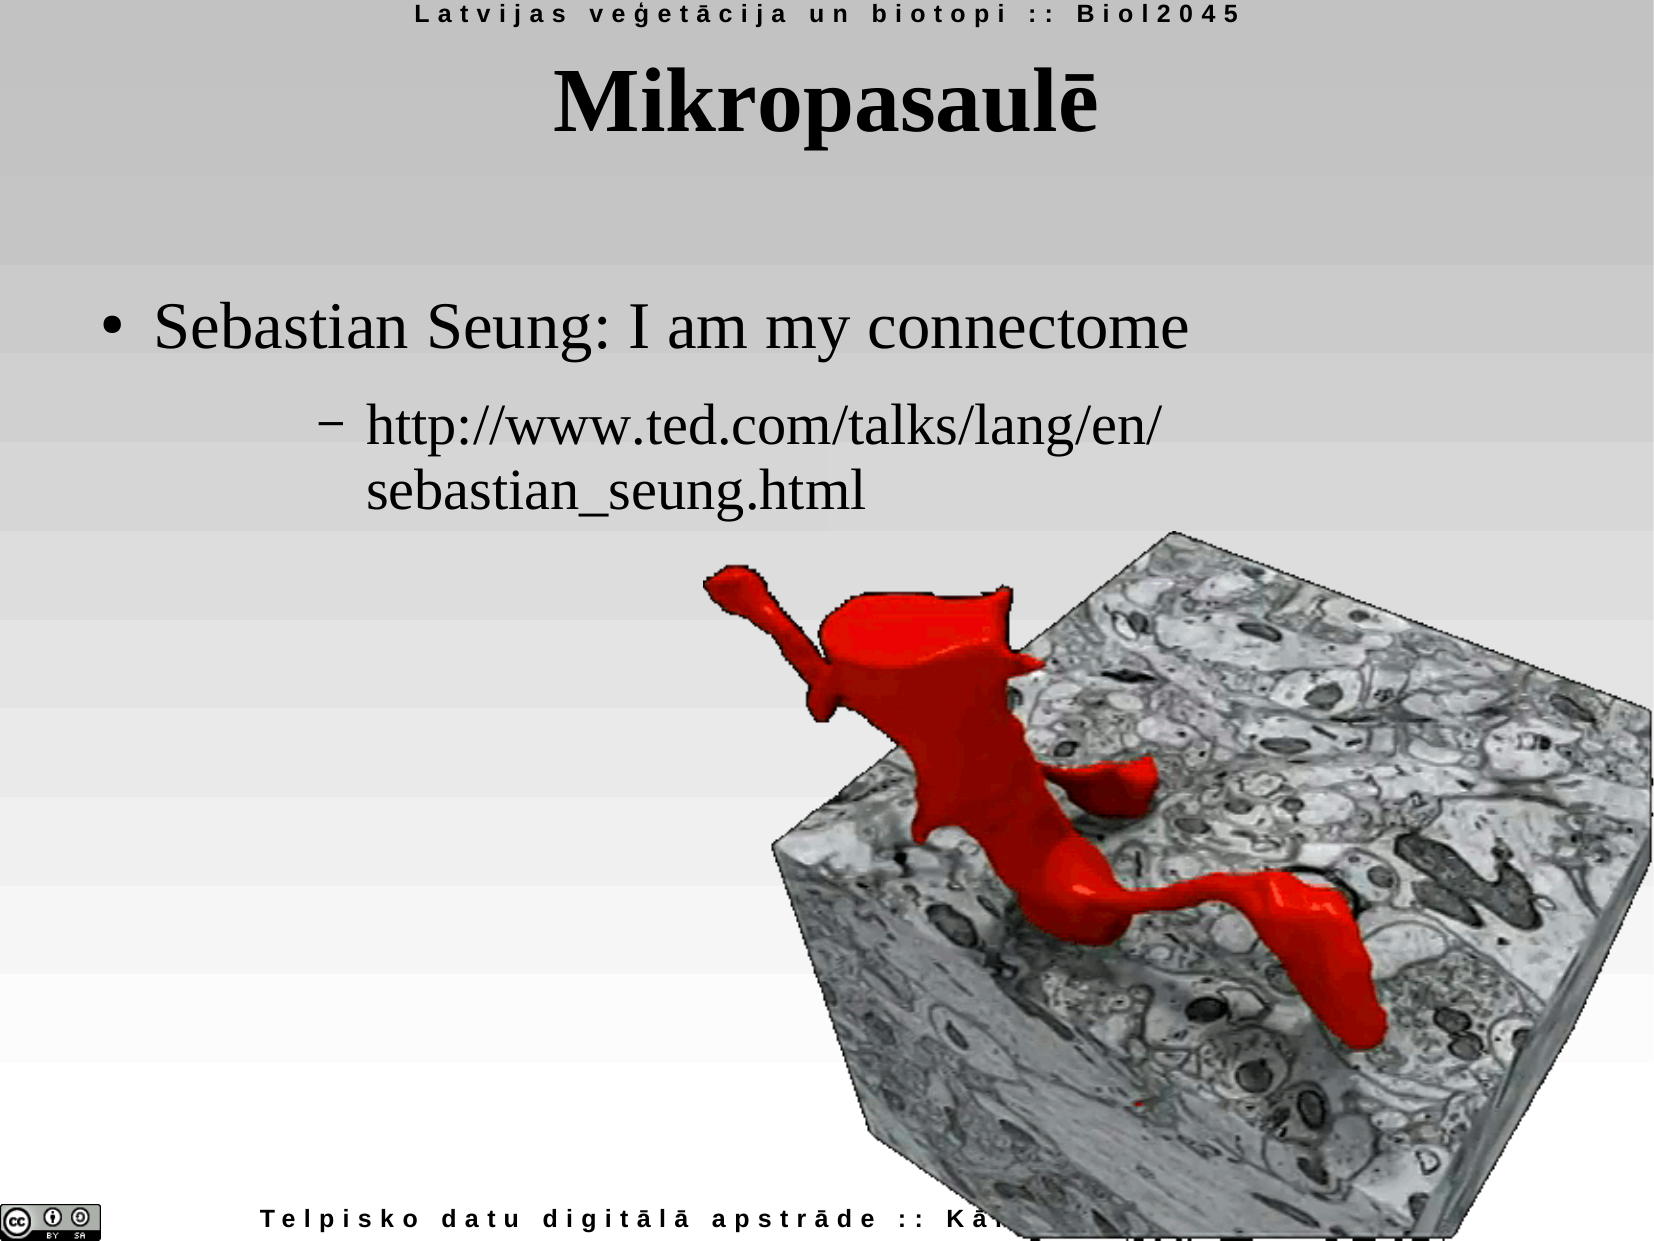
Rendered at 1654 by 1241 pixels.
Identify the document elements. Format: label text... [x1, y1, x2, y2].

picture [0, 0, 1654, 1241]
list Sebastian Seung: I am my connectome http://www.ted.com/talks/lang/en/sebastian_seung.html [82, 289, 1571, 1113]
title Mikropasaulē [29, 49, 1625, 296]
